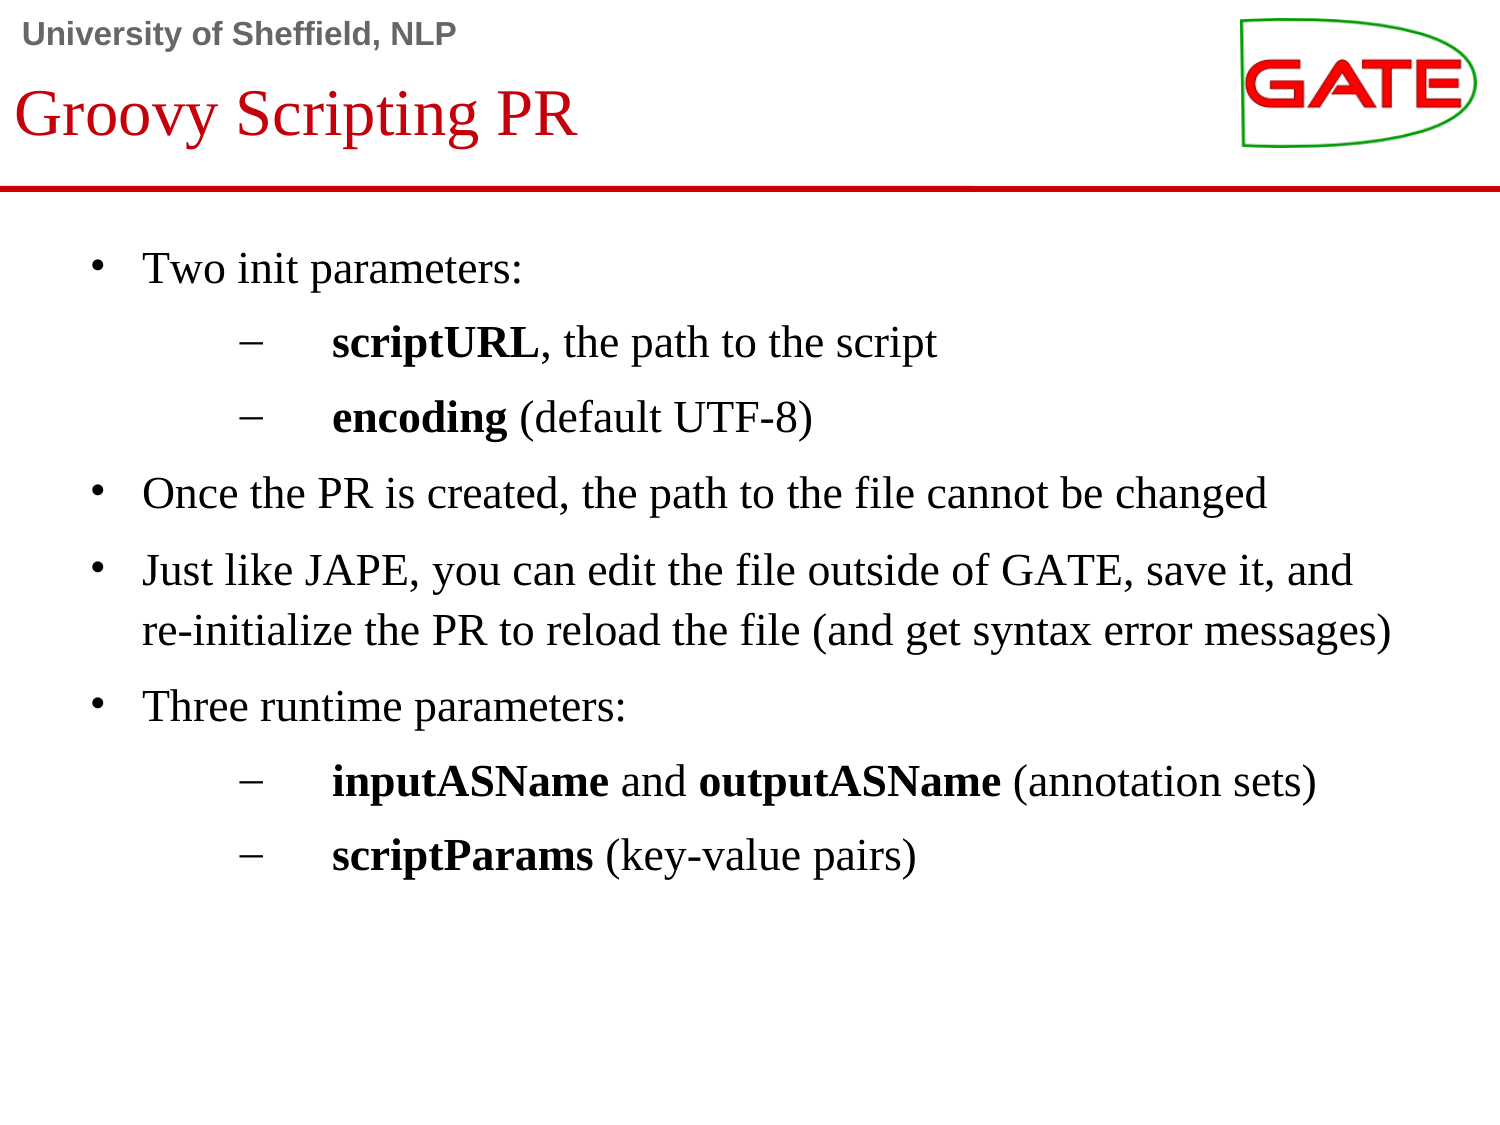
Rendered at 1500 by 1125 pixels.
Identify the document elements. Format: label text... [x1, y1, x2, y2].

title Groovy Scripting PR [0, 4, 1239, 214]
picture [1240, 18, 1477, 148]
list Two init parameters: scriptURL, the path to the script encoding (default UTF-8) Once the PR is created, the path to the file cannot be changed Just like JAPE, you can edit the file outside of GATE, save it, and re-initialize the PR to reload the file (and get syntax error messages) Three runtime parameters: inputASName and outputASName (annotation sets) scriptParams (key-value pairs) [75, 224, 1415, 1106]
